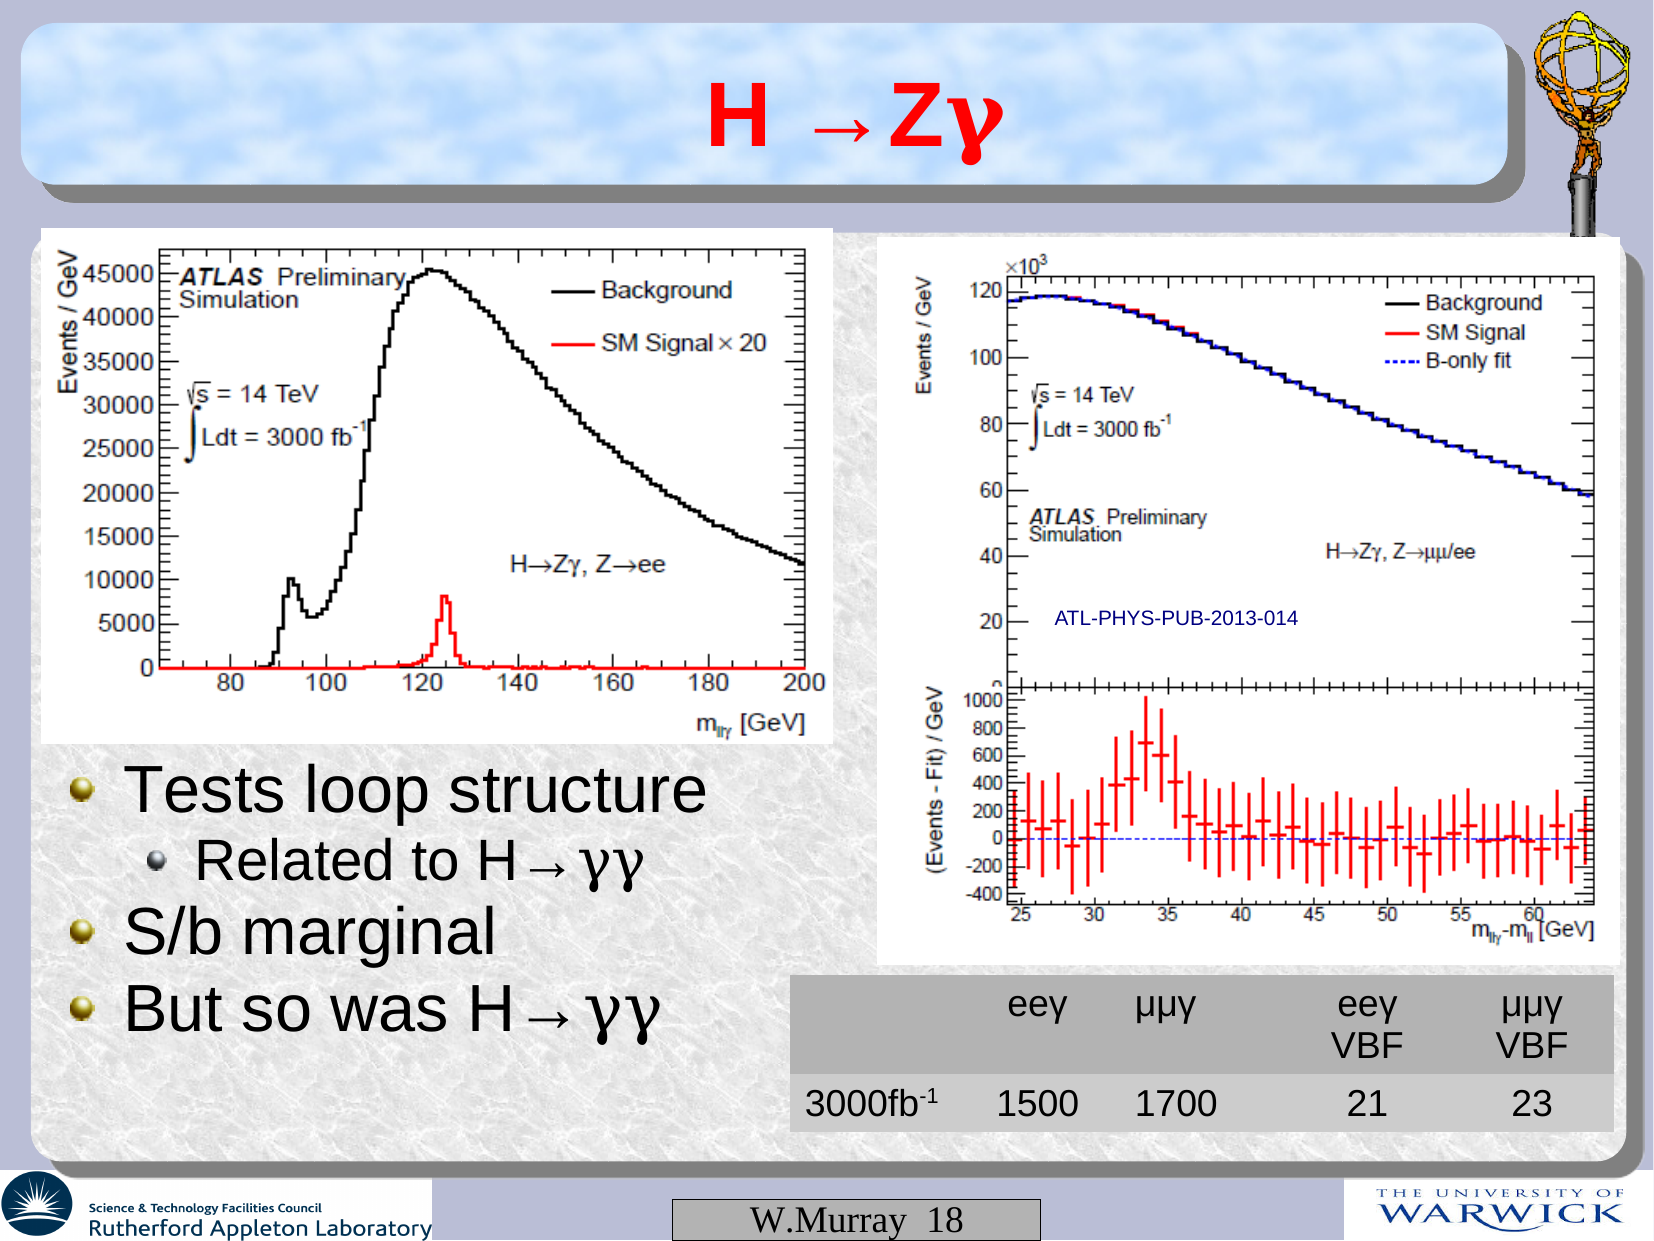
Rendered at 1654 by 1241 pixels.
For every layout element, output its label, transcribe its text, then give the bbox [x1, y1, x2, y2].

table_header eeγ VBF [1285, 975, 1450, 1074]
table_cell 23 [1450, 1074, 1614, 1132]
table_header μμγ [1120, 975, 1285, 1074]
table_header eeγ [955, 975, 1120, 1074]
picture [20, 22, 1508, 185]
list Tests loop structure Related to H→γγ S/b marginal But so was H→γγ [52, 752, 787, 1122]
picture [0, 1170, 432, 1241]
picture [1344, 1170, 1654, 1241]
picture [30, 0, 1654, 1162]
table_cell 3000fb-1 [790, 1074, 955, 1132]
title H →Zγ [221, 39, 1489, 190]
table_header [790, 975, 955, 1074]
table_cell 21 [1285, 1074, 1450, 1132]
table_cell 1700 [1120, 1074, 1285, 1132]
table_cell 1500 [955, 1074, 1120, 1132]
table_header μμγ VBF [1450, 975, 1614, 1074]
text_box ATL-PHYS-PUB-2013-014 [1039, 599, 1352, 638]
